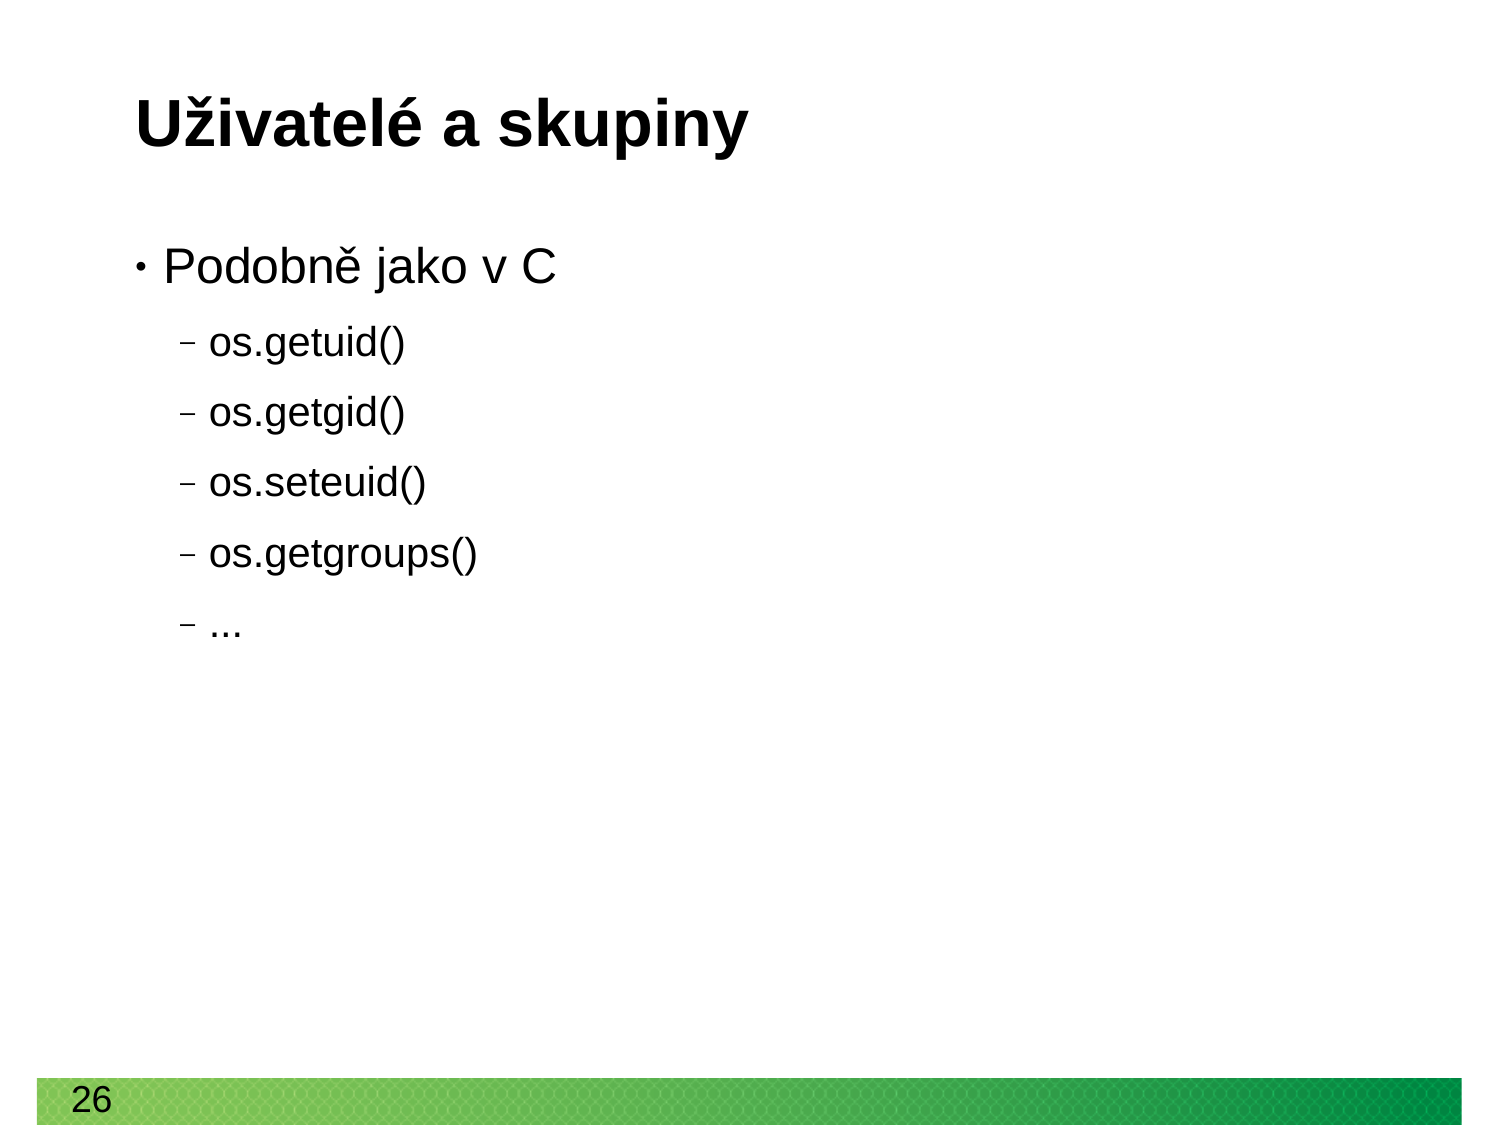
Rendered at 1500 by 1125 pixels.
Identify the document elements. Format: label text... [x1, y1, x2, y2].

list Podobně jako v C os.getuid() os.getgid() os.seteuid() os.getgroups() ... [135, 238, 1372, 982]
picture [36, 1078, 1462, 1125]
title Uživatelé a skupiny [135, 41, 1372, 204]
